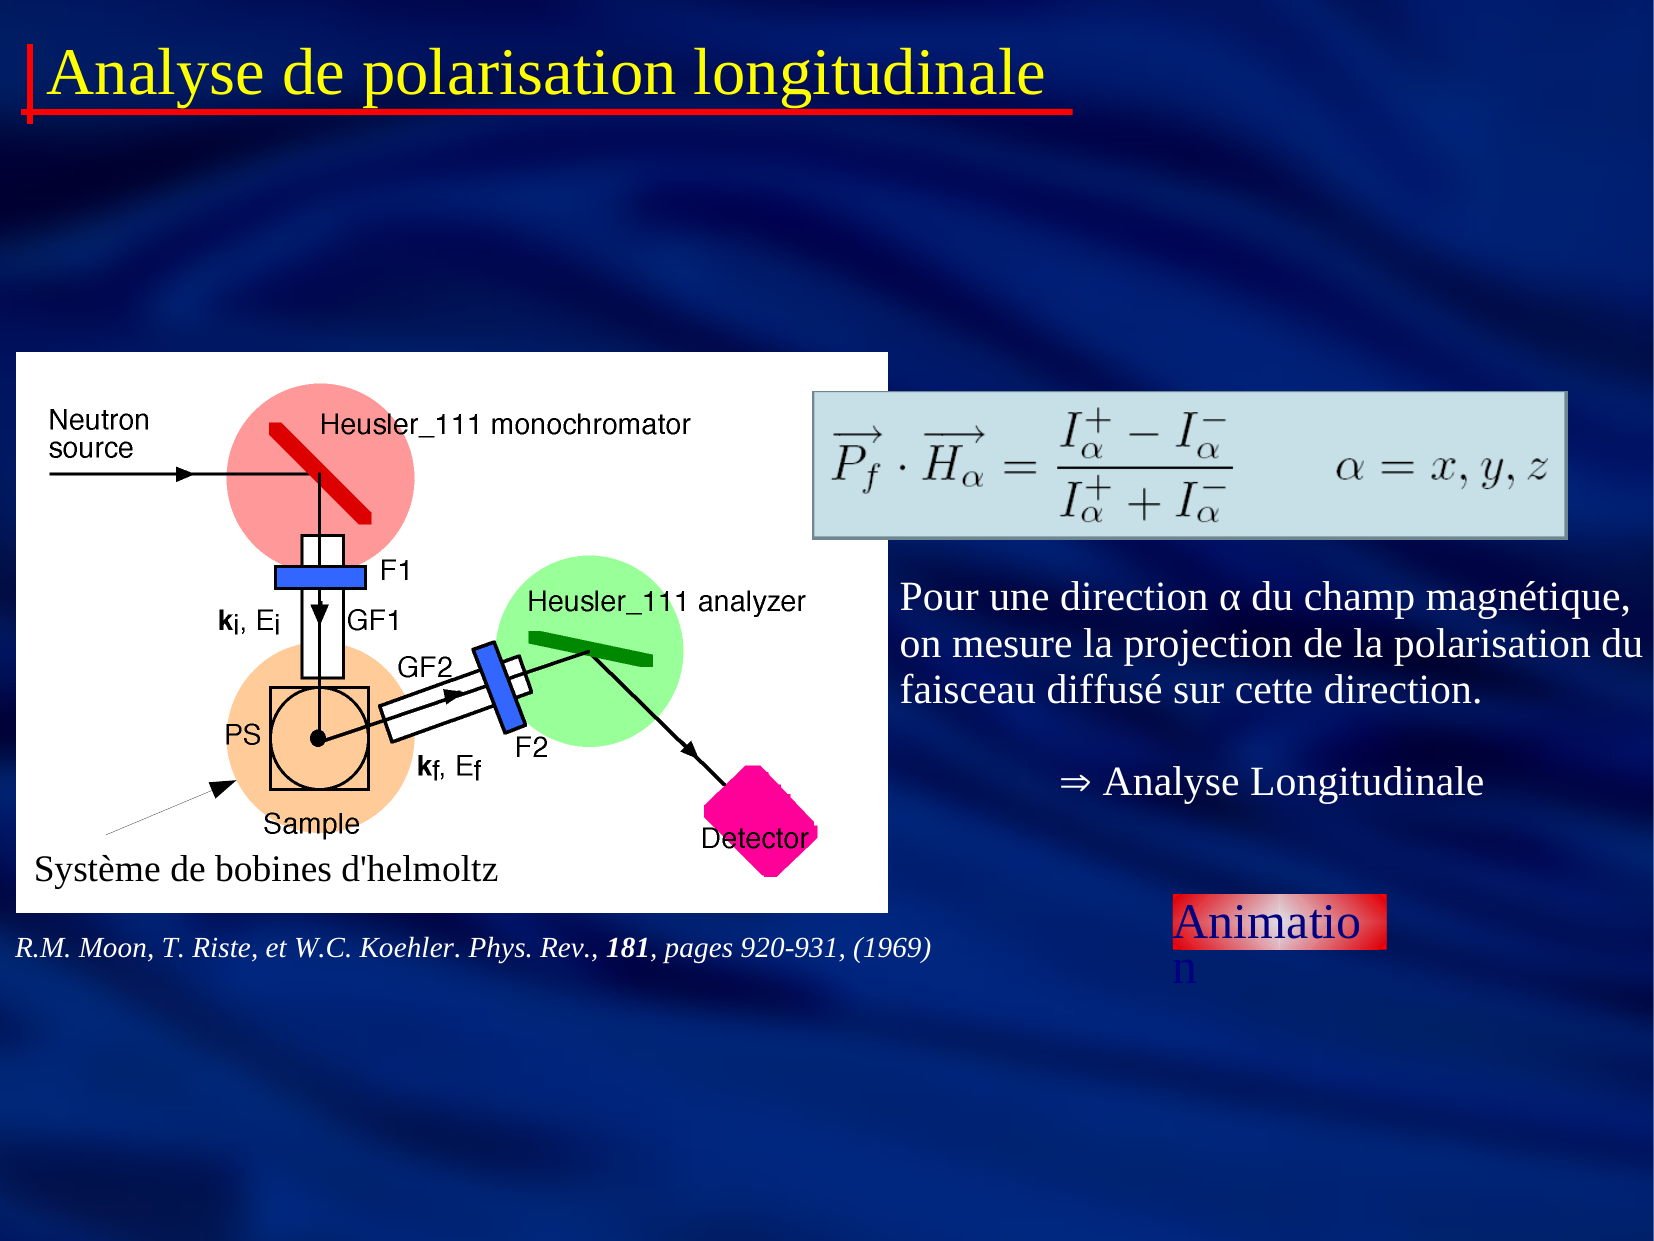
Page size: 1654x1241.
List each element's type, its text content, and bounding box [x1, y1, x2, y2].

text_box Analyse de polarisation longitudinale [46, 35, 1231, 110]
text_box R.M. Moon, T. Riste, et W.C. Koehler. Phys. Rev., 181, pages 920-931, (1969) [14, 931, 932, 964]
text_box Animation [1172, 894, 1387, 950]
text_box Pour une direction α du champ magnétique, on mesure la projection de la polarisation du faisceau diffusé sur cette direction.  Analyse Longitudinale [899, 573, 1654, 814]
picture [0, 0, 1654, 1241]
text_box Système de bobines d'helmoltz [33, 847, 500, 890]
